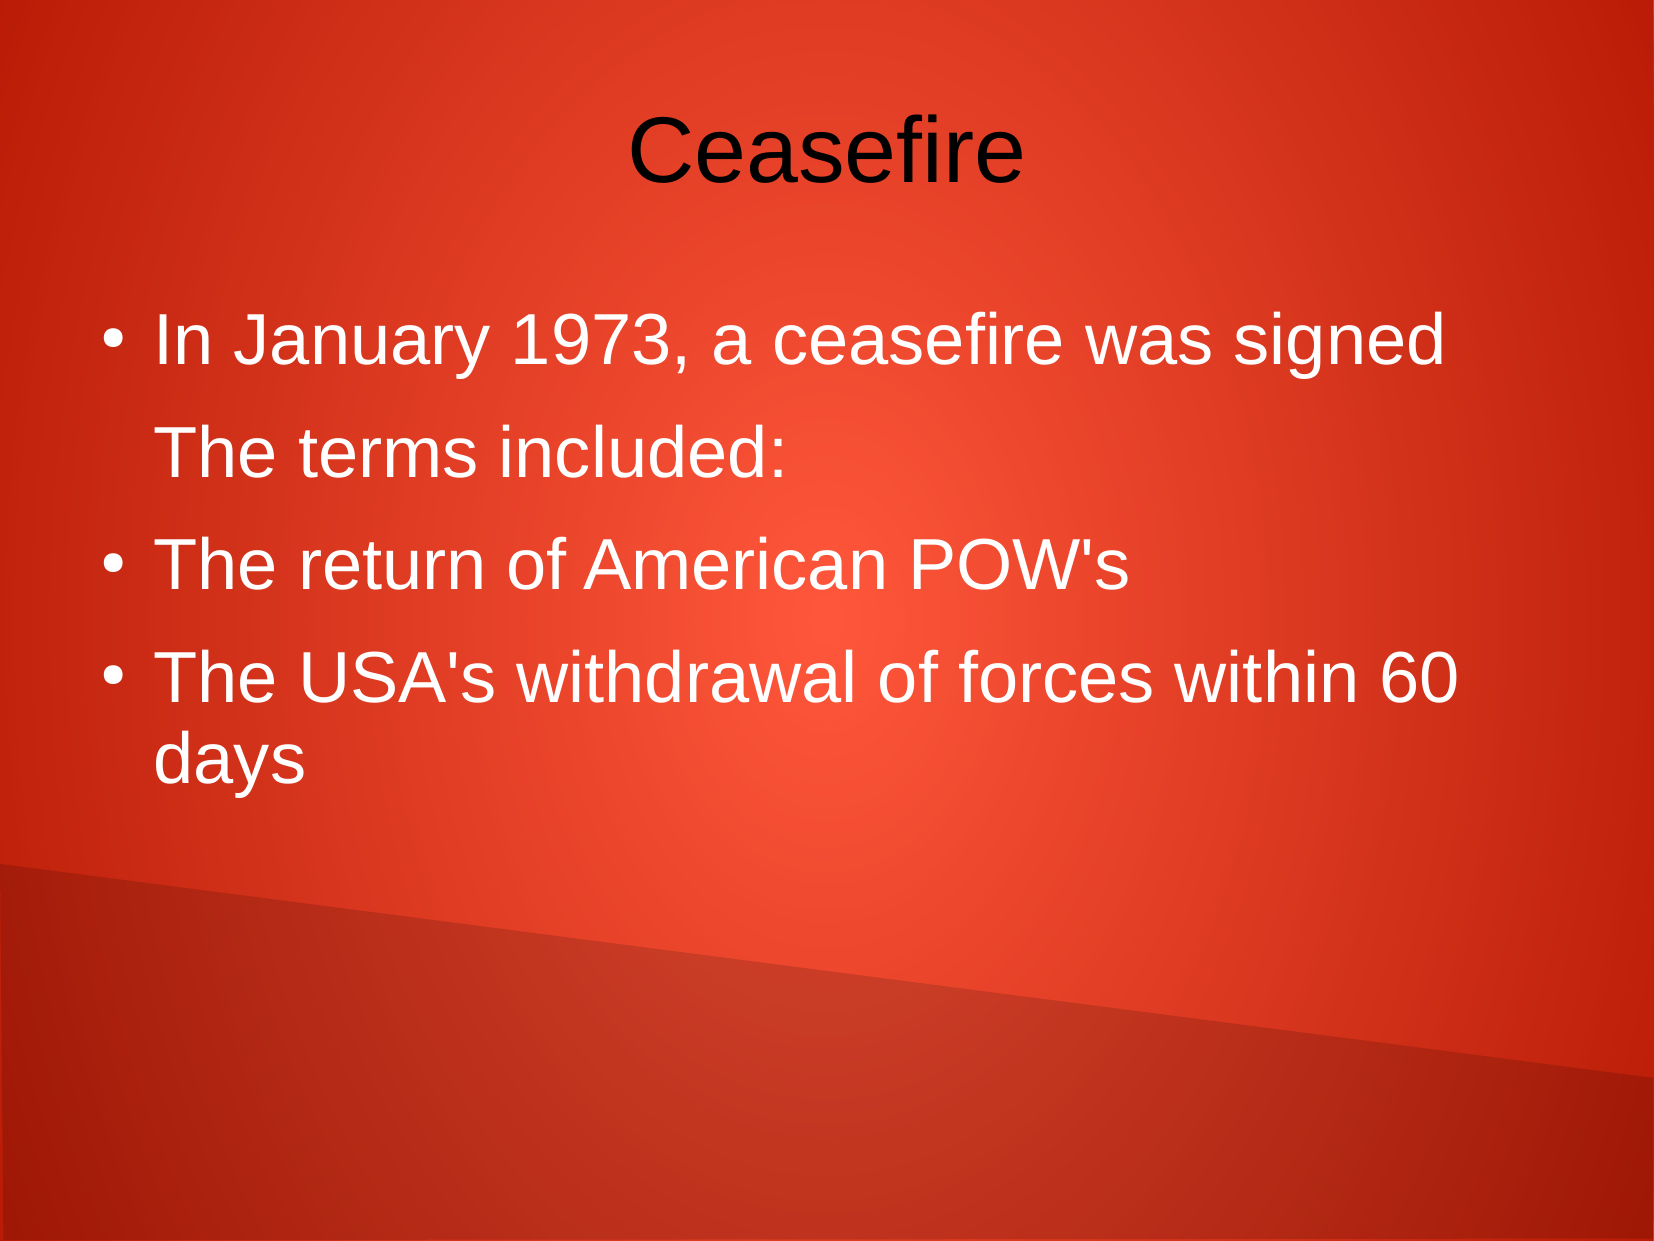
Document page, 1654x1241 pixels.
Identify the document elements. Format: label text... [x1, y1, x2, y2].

title Ceasefire [82, 47, 1571, 252]
list In January 1973, a ceasefire was signed The terms included: The return of American POW's The USA's withdrawal of forces within 60 days [82, 299, 1571, 1019]
